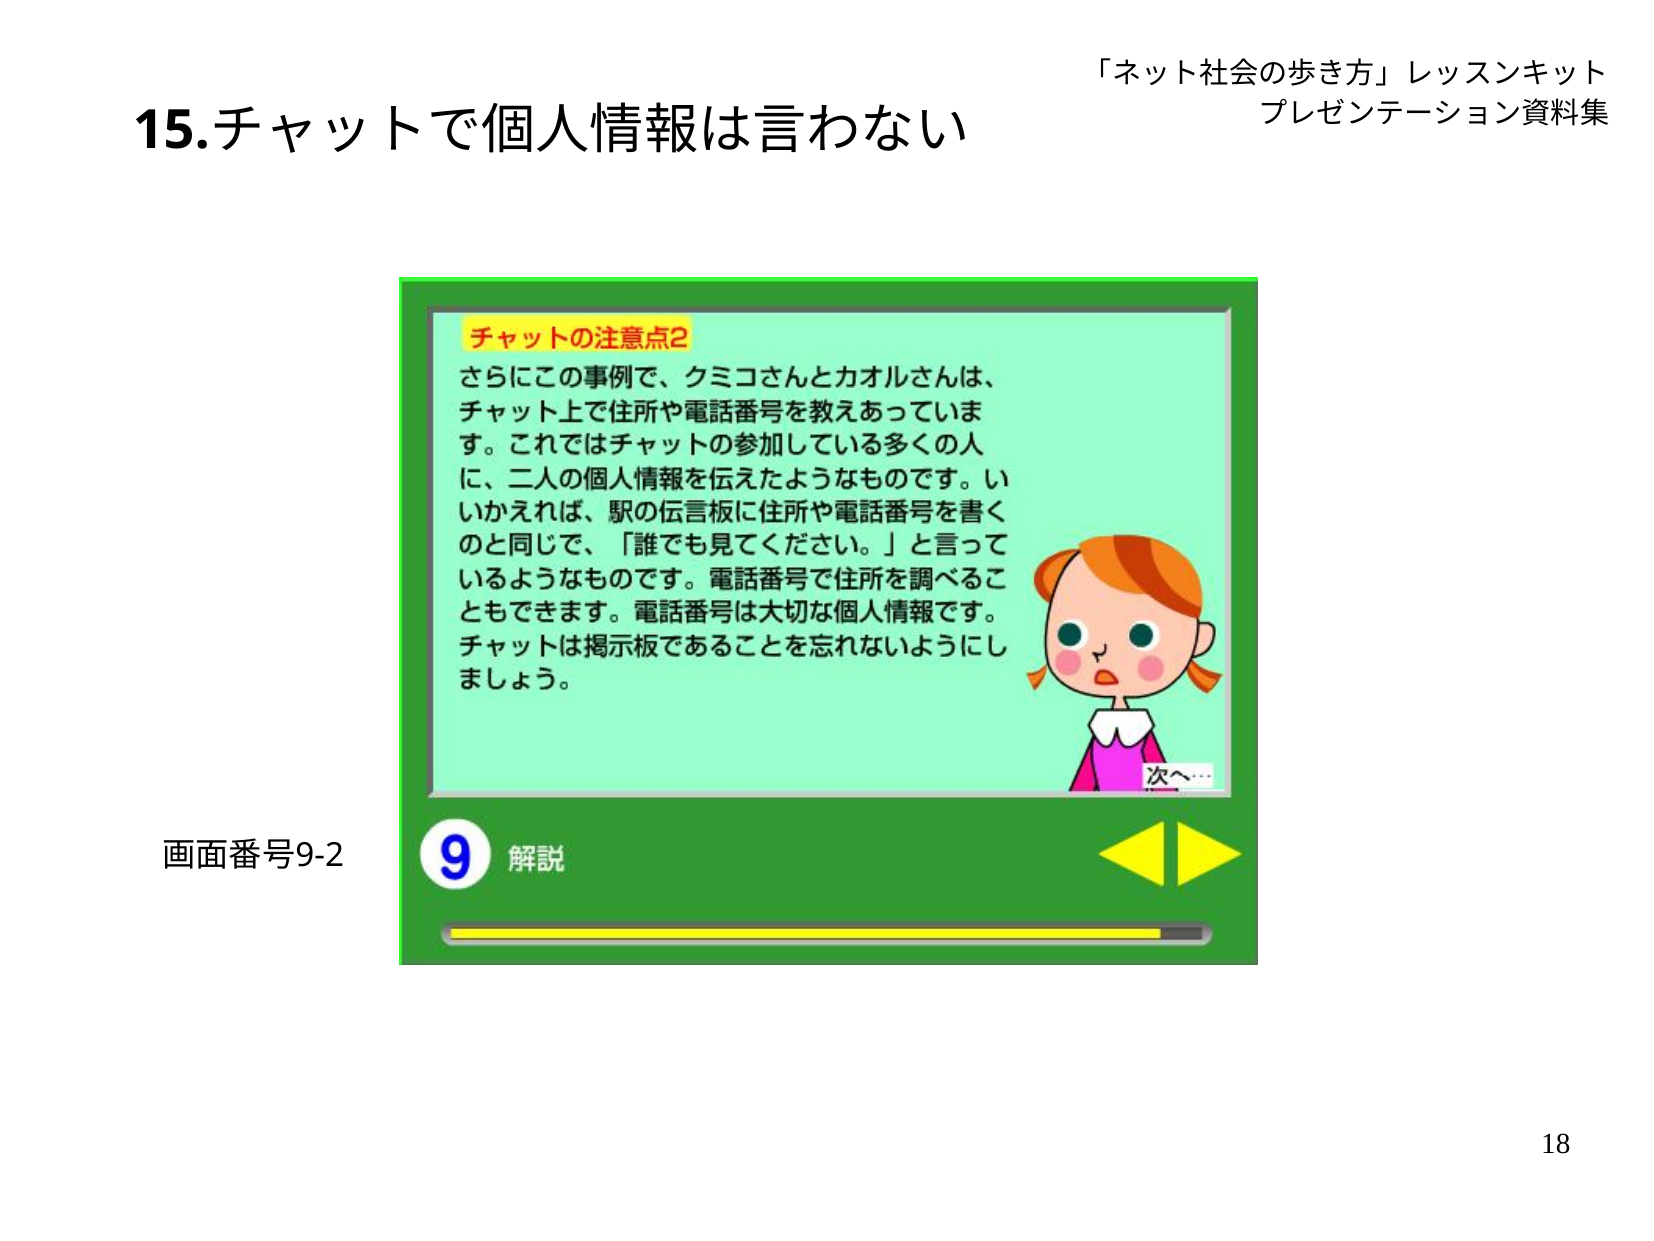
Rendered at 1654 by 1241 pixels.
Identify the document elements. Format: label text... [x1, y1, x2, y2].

text_box 15.チャットで個人情報は言わない [118, 88, 1241, 169]
text_box 「ネット社会の歩き方」レッスンキット プレゼンテーション資料集 [1062, 44, 1625, 139]
text_box 画面番号9-2 [147, 826, 384, 882]
picture [399, 277, 1258, 965]
